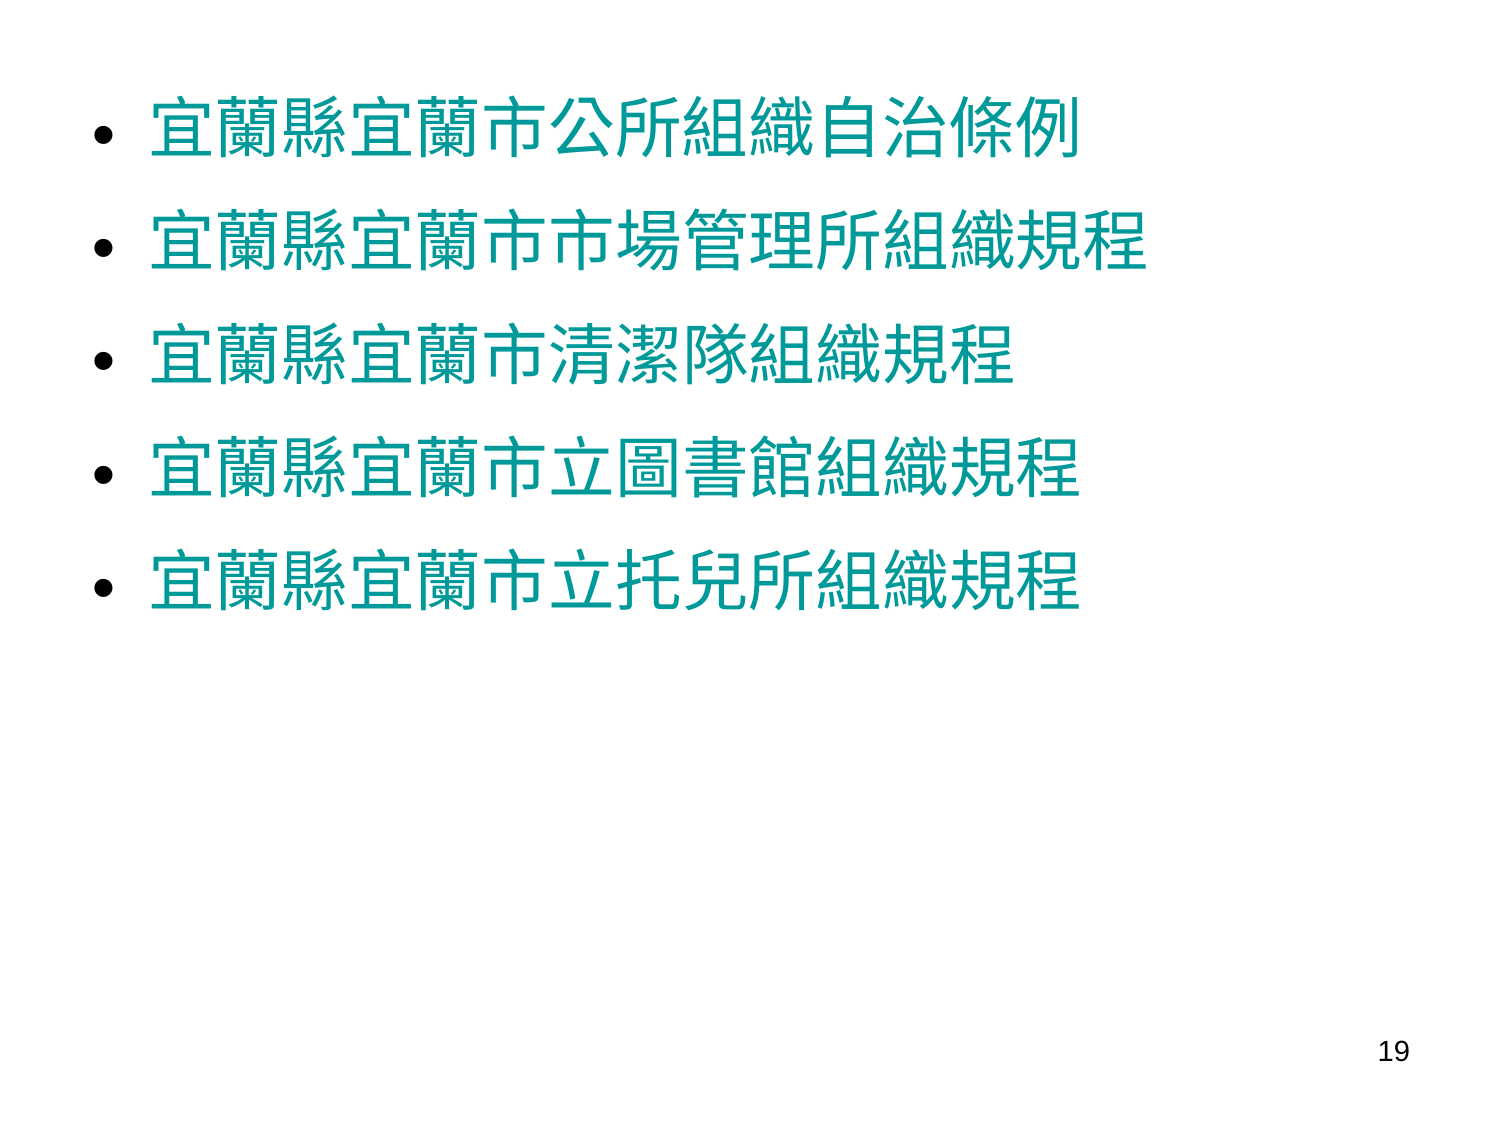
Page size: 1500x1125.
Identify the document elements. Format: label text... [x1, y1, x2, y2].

list 宜蘭縣宜蘭市公所組織自治條例 宜蘭縣宜蘭市市場管理所組織規程 宜蘭縣宜蘭市清潔隊組織規程 宜蘭縣宜蘭市立圖書館組織規程 宜蘭縣宜蘭市立托兒所組織規程 [76, 78, 1427, 1010]
